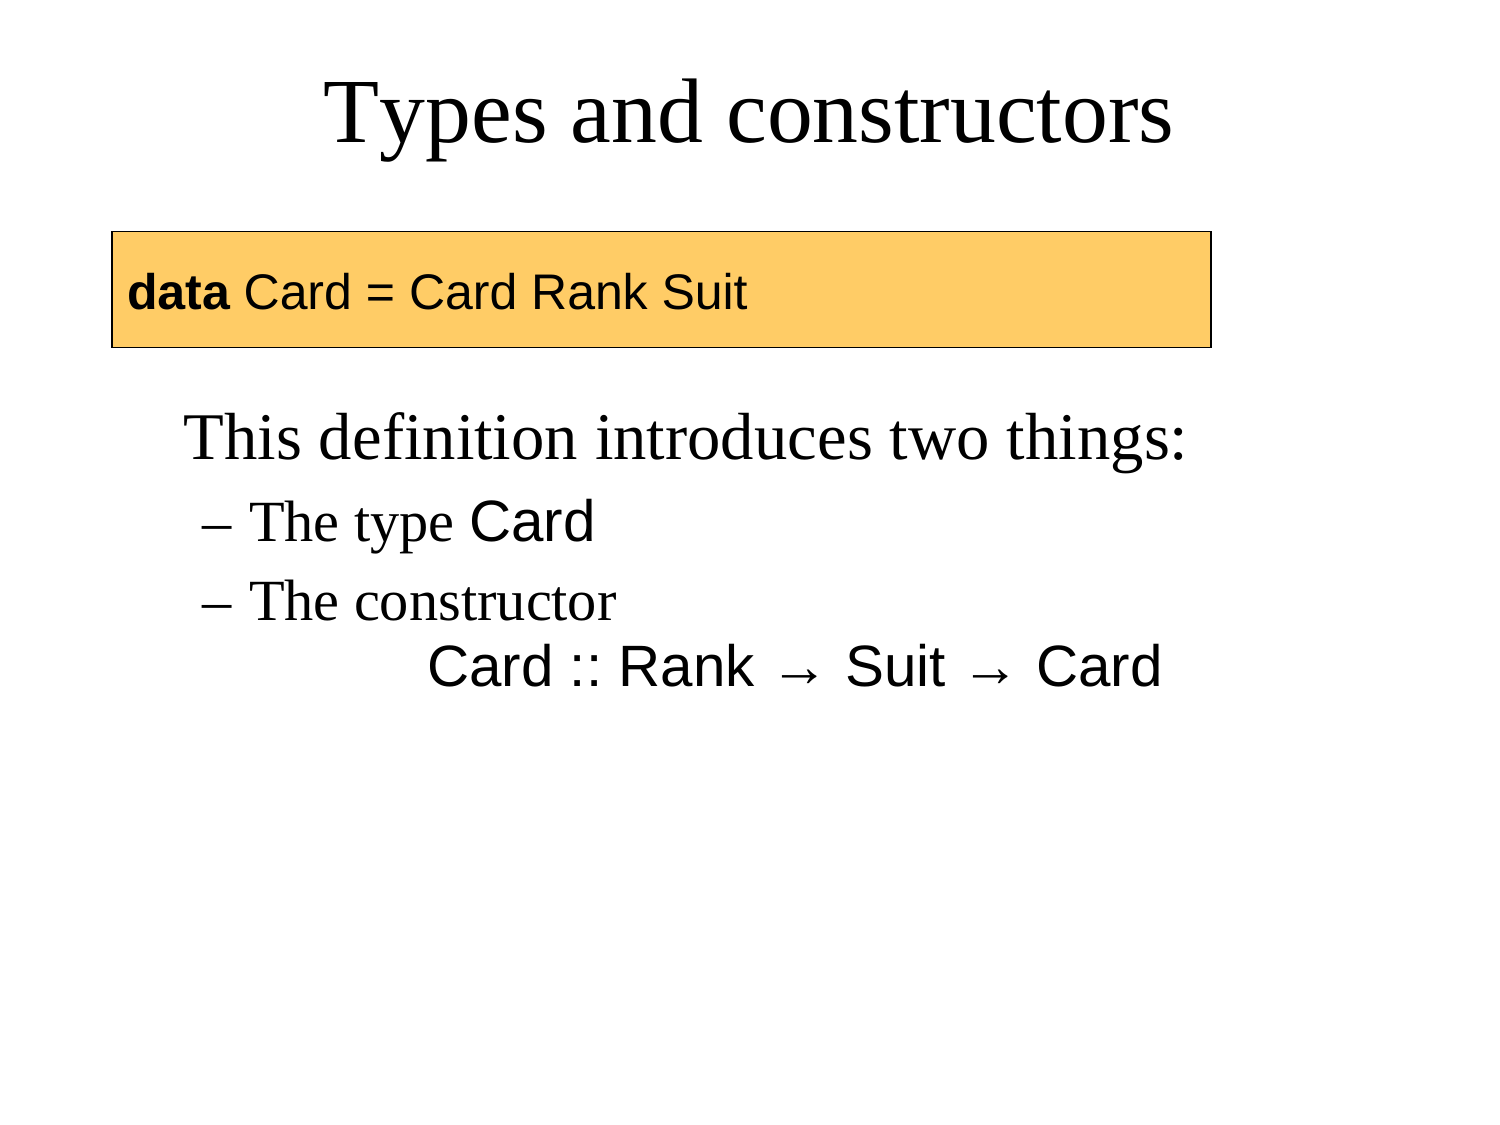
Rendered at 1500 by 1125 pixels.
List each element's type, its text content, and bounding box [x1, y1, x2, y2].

list This definition introduces two things: The type Card The constructor Card :: Rank → Suit → Card [112, 392, 1388, 996]
title Types and constructors [112, 17, 1388, 205]
text_box data Card = Card Rank Suit [112, 231, 1211, 348]
